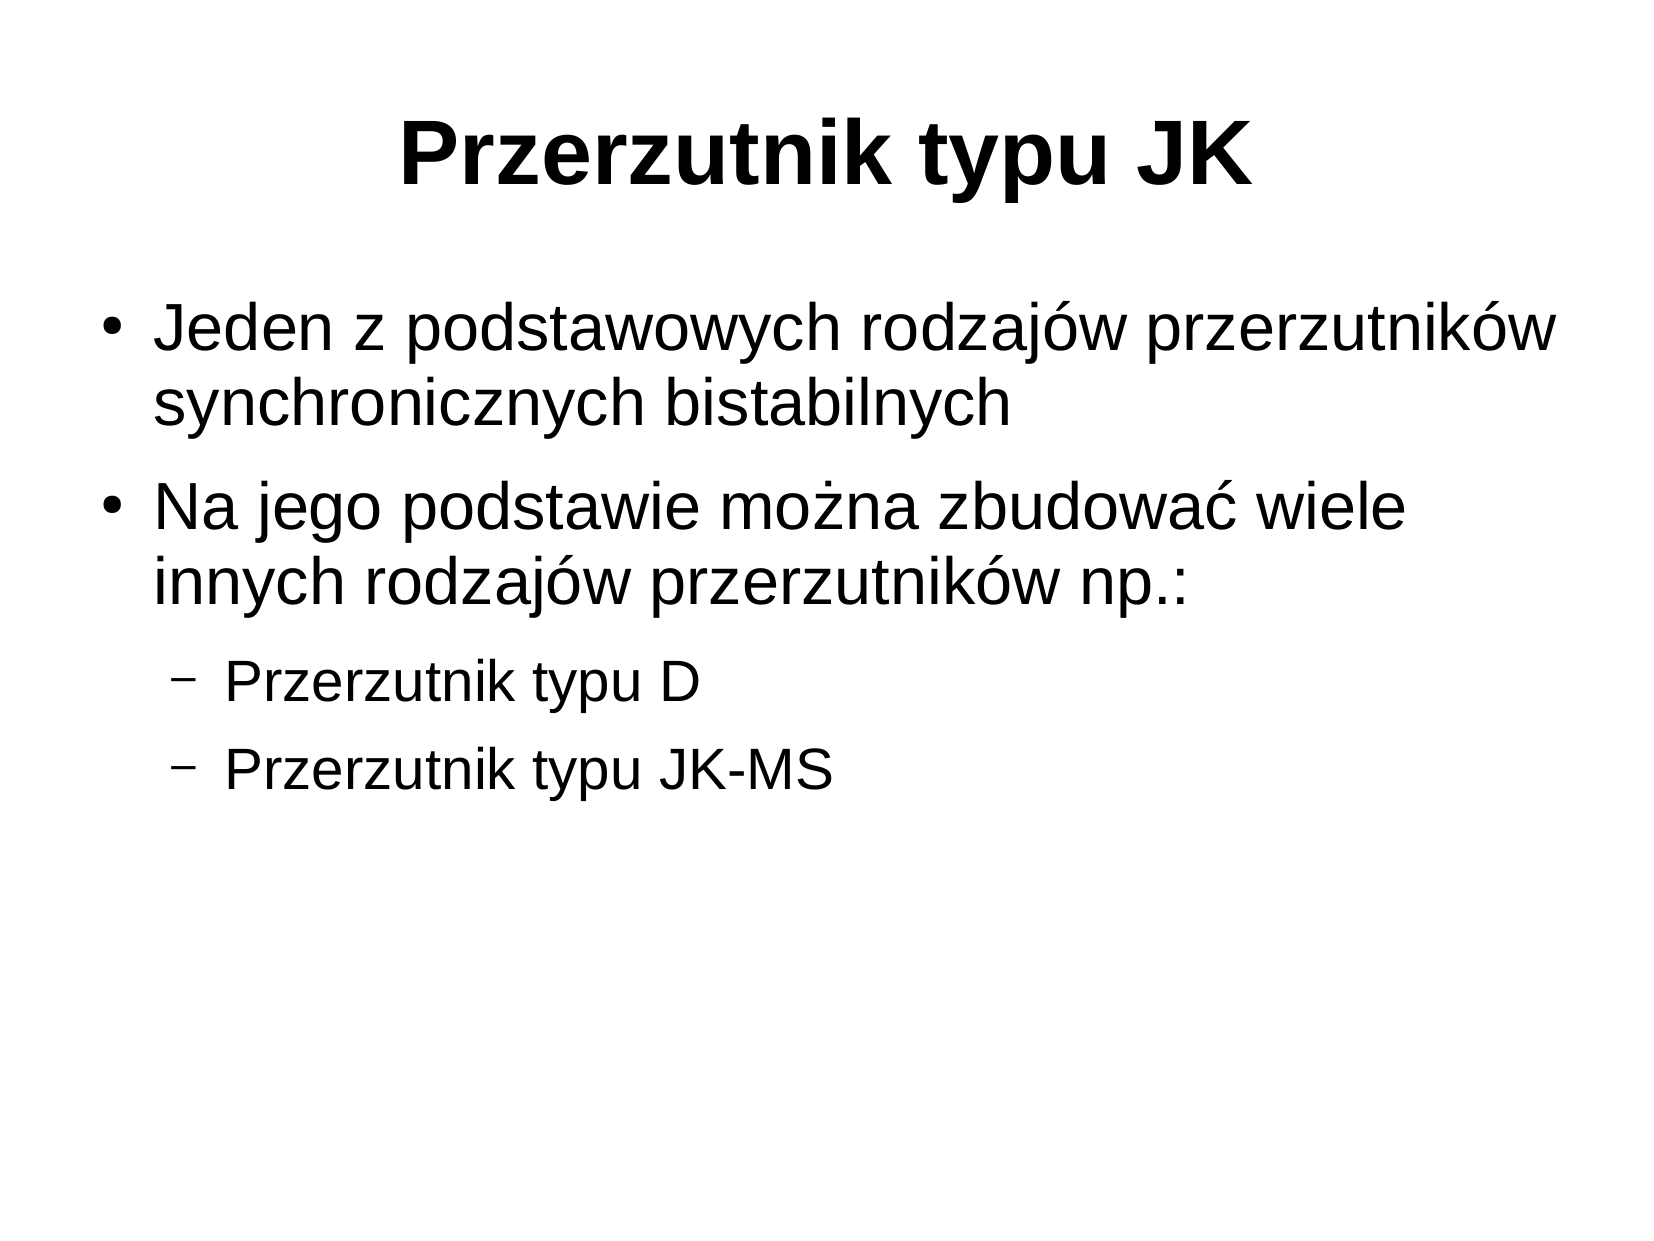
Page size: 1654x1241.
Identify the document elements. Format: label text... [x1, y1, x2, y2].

title Przerzutnik typu JK [82, 49, 1571, 257]
list Jeden z podstawowych rodzajów przerzutników synchronicznych bistabilnych Na jego podstawie można zbudować wiele innych rodzajów przerzutników np.: Przerzutnik typu D Przerzutnik typu JK-MS [82, 290, 1571, 1109]
